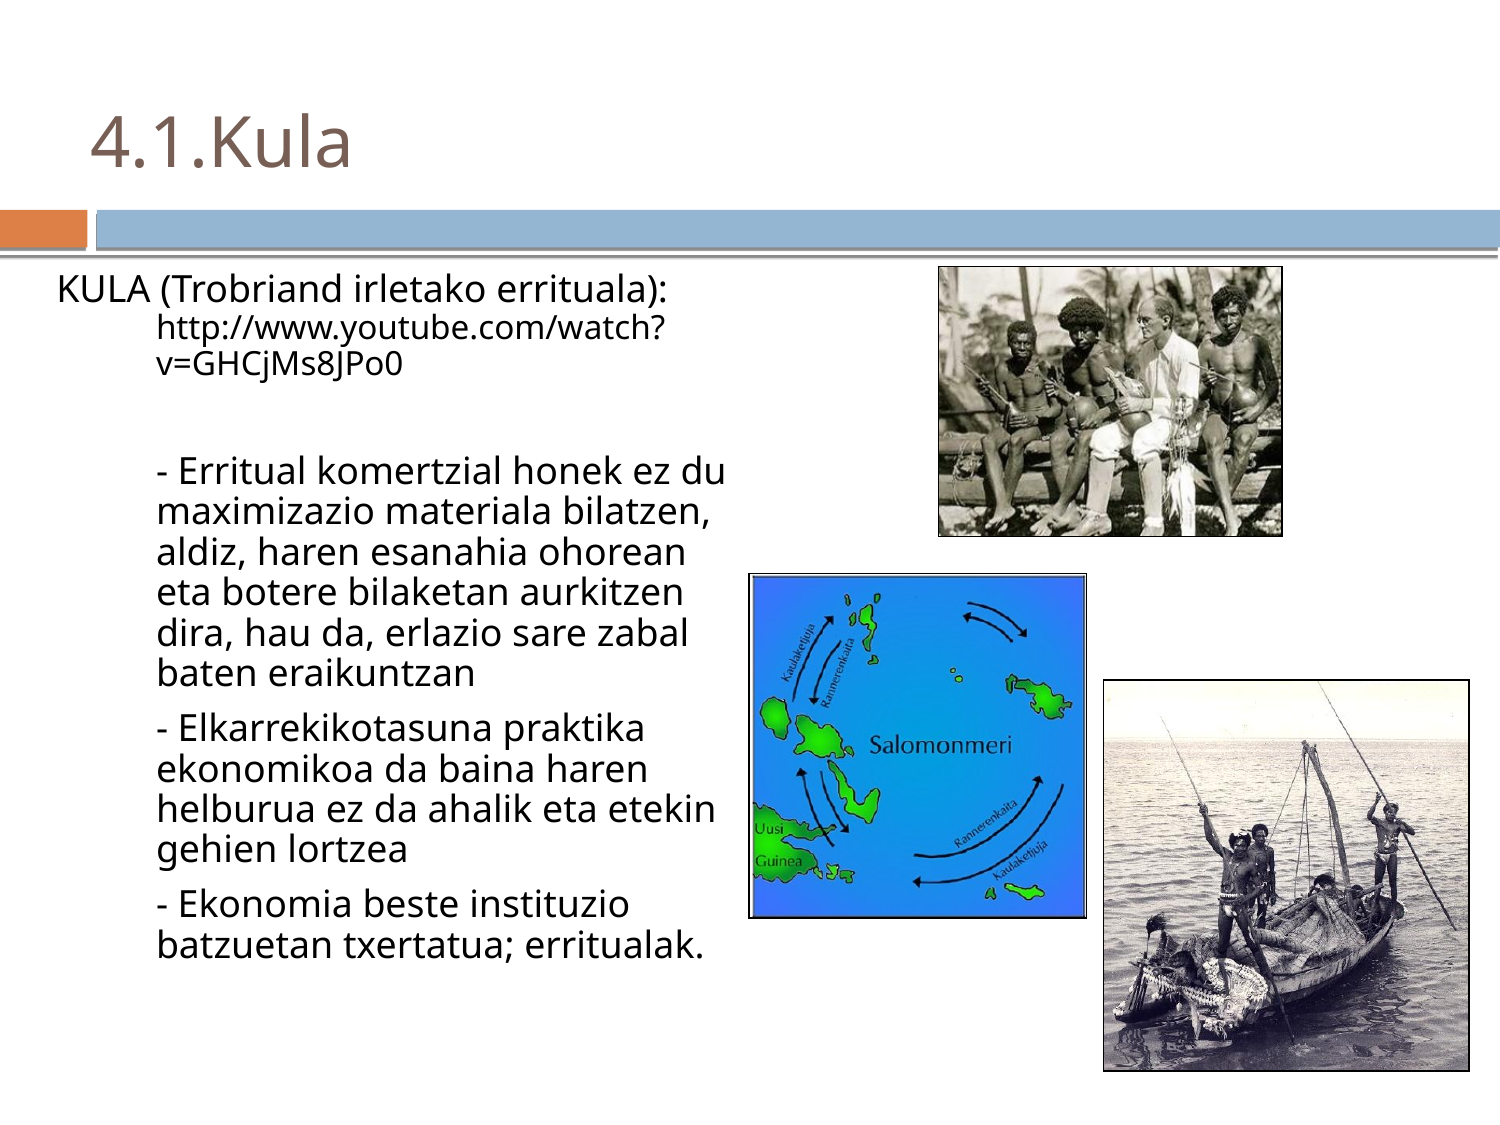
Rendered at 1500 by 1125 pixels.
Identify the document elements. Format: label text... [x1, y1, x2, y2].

picture [939, 267, 1282, 536]
list KULA (Trobriand irletako errituala): http://www.youtube.com/watch?v=GHCjMs8JPo0 - Erritual komertzial honek ez du maximizazio materiala bilatzen, aldiz, haren esanahia ohorean eta botere bilaketan aurkitzen dira, hau da, erlazio sare zabal baten eraikuntzan - Elkarrekikotasuna praktika ekonomikoa da baina haren helburua ez da ahalik eta etekin gehien lortzea - Ekonomia beste instituzio batzuetan txertatua; erritualak. [41, 262, 762, 1006]
picture [1104, 680, 1469, 1071]
picture [750, 574, 1086, 918]
title 4.1.Kula [75, 45, 1425, 233]
